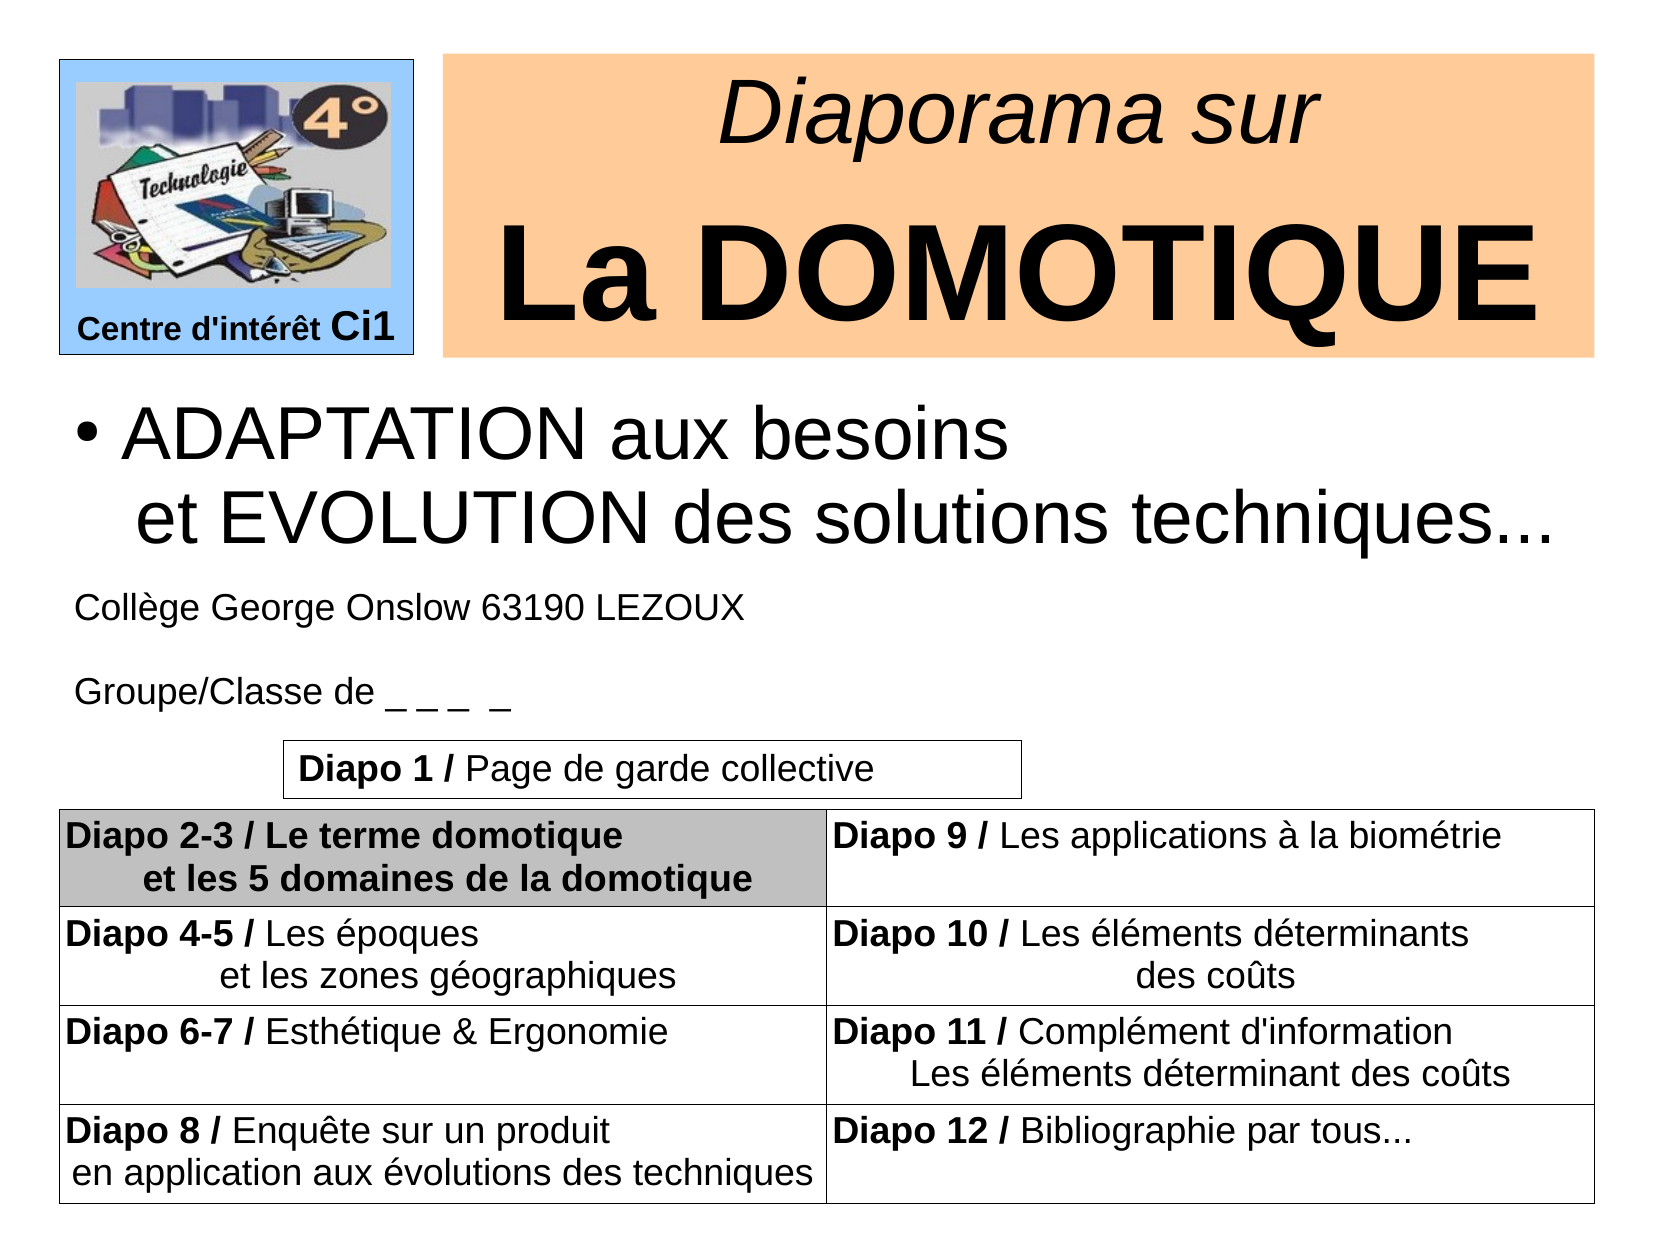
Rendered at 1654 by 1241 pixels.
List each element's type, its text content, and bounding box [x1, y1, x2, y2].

table_header Diapo 9 / Les applications à la biométrie [827, 810, 1594, 906]
table_header Diapo 2-3 / Le terme domotique et les 5 domaines de la domotique [60, 810, 826, 906]
text_box Diaporama sur La DOMOTIQUE [442, 53, 1595, 358]
table_cell Diapo 10 / Les éléments déterminants des coûts [827, 907, 1594, 1005]
table_cell Diapo 12 / Bibliographie par tous... [827, 1105, 1594, 1203]
text_box Centre d'intérêt Ci1 [59, 295, 414, 358]
text_box Collège George Onslow 63190 LEZOUX Groupe/Classe de _ _ _ _ [59, 578, 768, 720]
table_cell Diapo 6-7 / Esthétique & Ergonomie [60, 1006, 826, 1104]
picture [76, 82, 391, 288]
table_cell Diapo 11 / Complément d'information Les éléments déterminant des coûts [827, 1006, 1594, 1104]
table_cell Diapo 4-5 / Les époques et les zones géographiques [60, 907, 826, 1005]
text_box Diapo 1 / Page de garde collective [283, 740, 1022, 799]
text_box [59, 59, 414, 295]
table_cell Diapo 8 / Enquête sur un produit en application aux évolutions des techniques [60, 1105, 826, 1203]
text_box ADAPTATION aux besoins et EVOLUTION des solutions techniques... [59, 383, 1595, 567]
